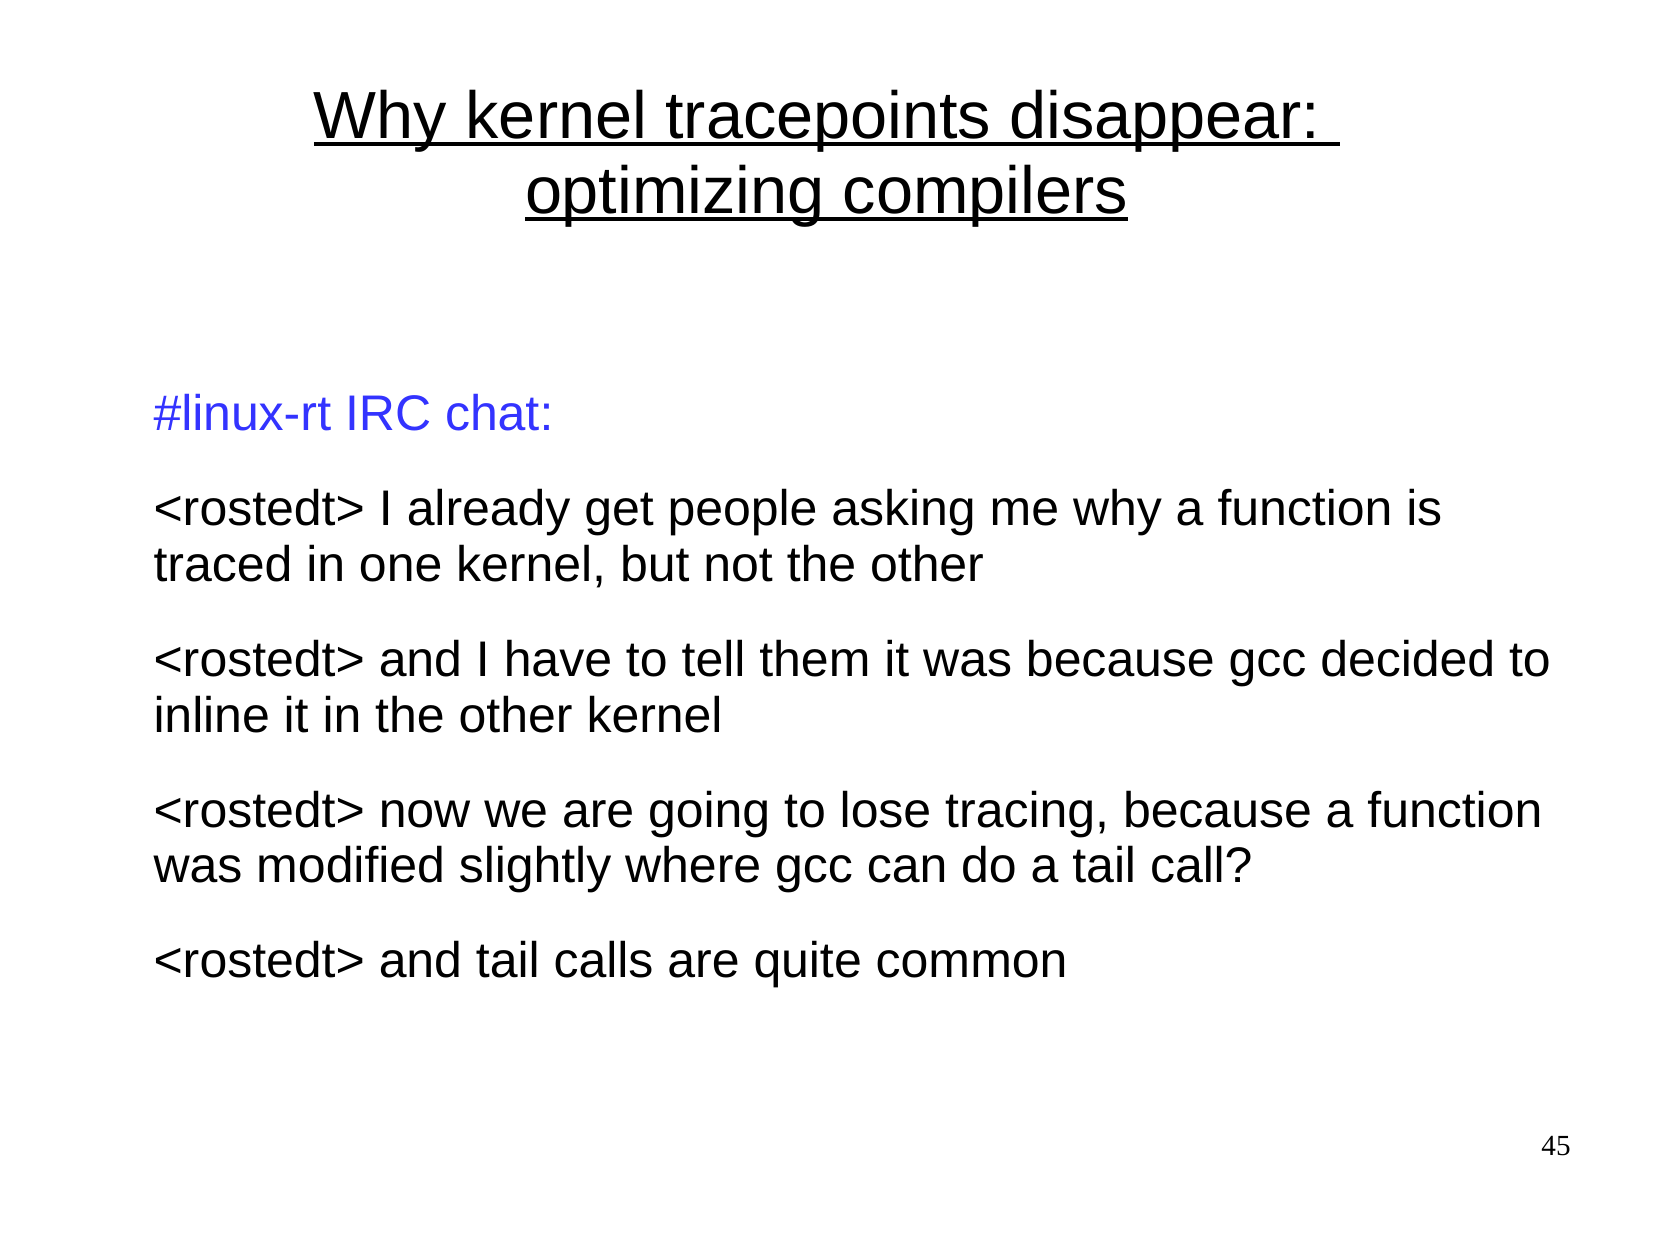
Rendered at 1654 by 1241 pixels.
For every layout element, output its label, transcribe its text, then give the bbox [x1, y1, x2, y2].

list #linux-rt IRC chat: <rostedt> I already get people asking me why a function is traced in one kernel, but not the other <rostedt> and I have to tell them it was because gcc decided to inline it in the other kernel <rostedt> now we are going to lose tracing, because a function was modified slightly where gcc can do a tail call? <rostedt> and tail calls are quite common [82, 290, 1571, 1010]
title Why kernel tracepoints disappear: optimizing compilers [82, 49, 1571, 257]
